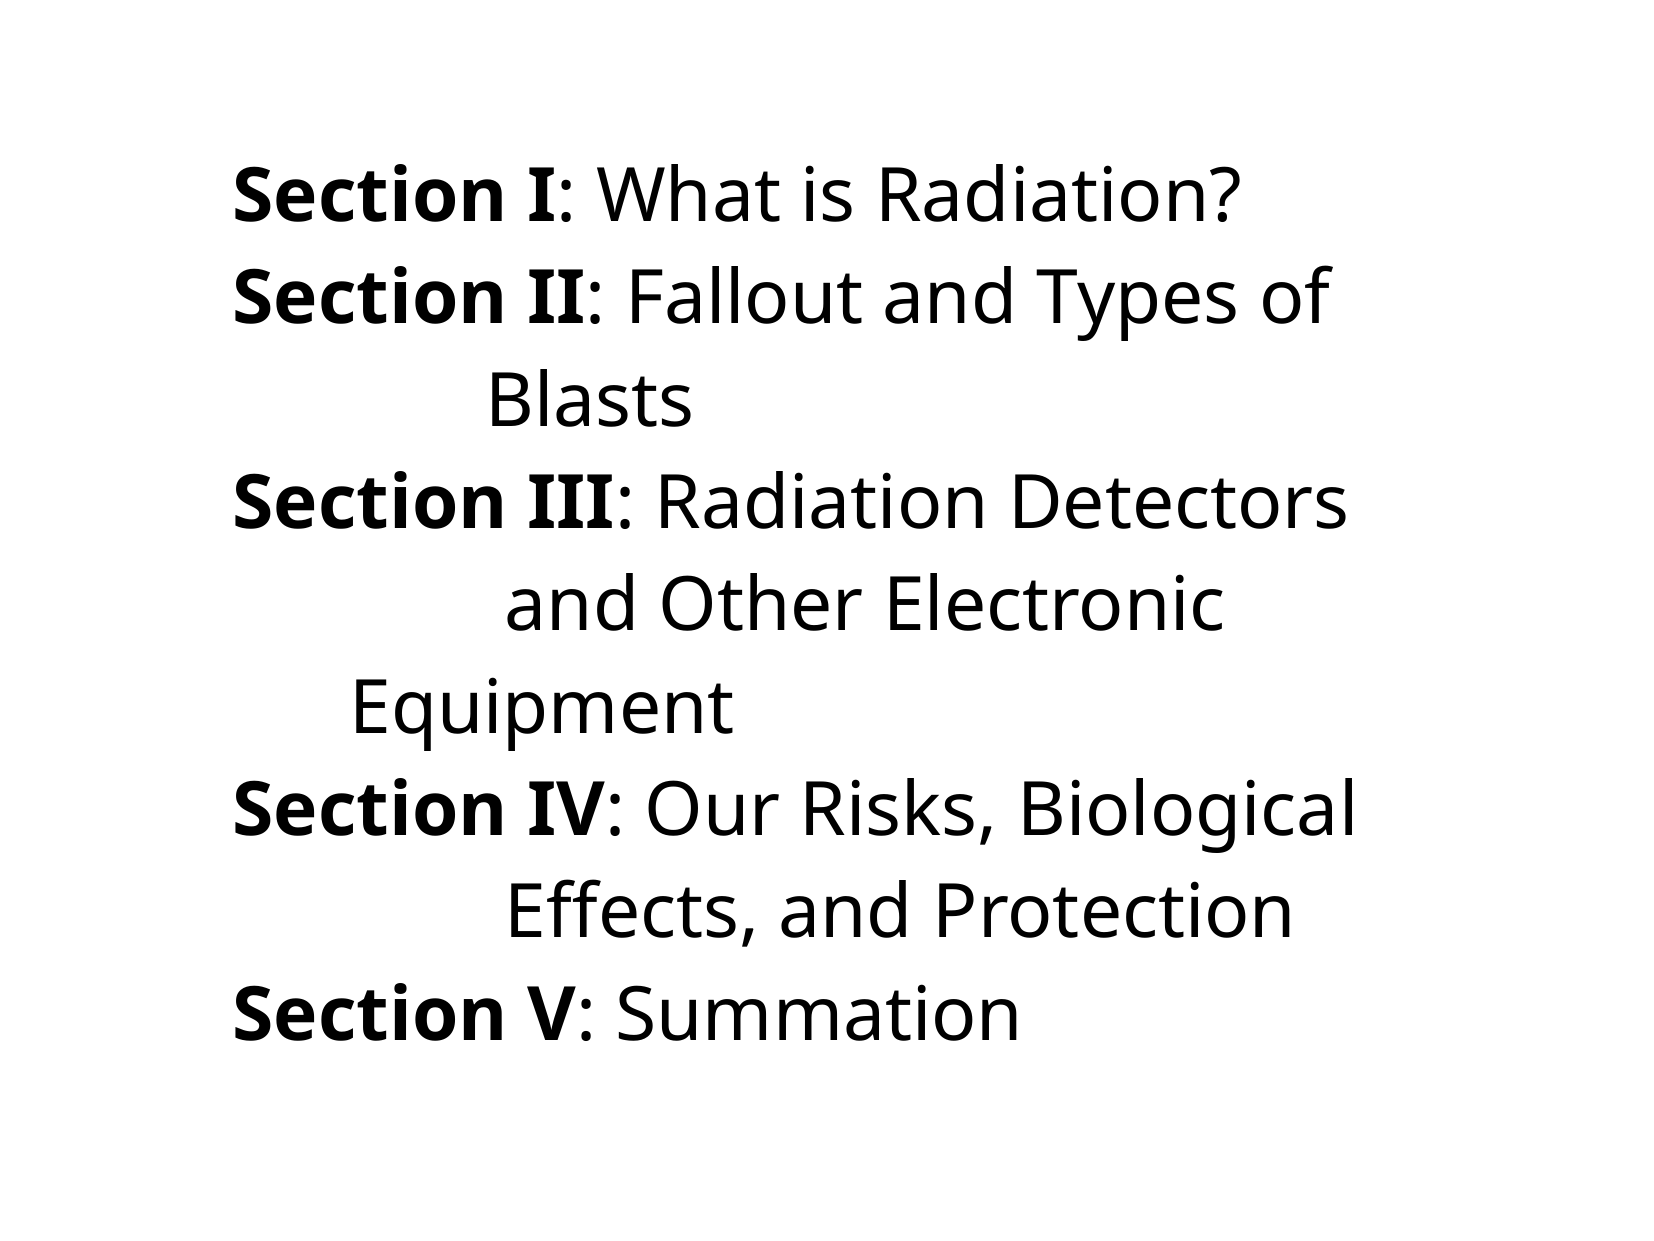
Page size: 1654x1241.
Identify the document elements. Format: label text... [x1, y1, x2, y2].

subtitle Section I: What is Radiation? Section II: Fallout and Types of Blasts Section III: Radiation Detectors and Other Electronic Equipment Section IV: Our Risks, Biological Effects, and Protection Section V: Summation [82, 49, 1571, 1154]
